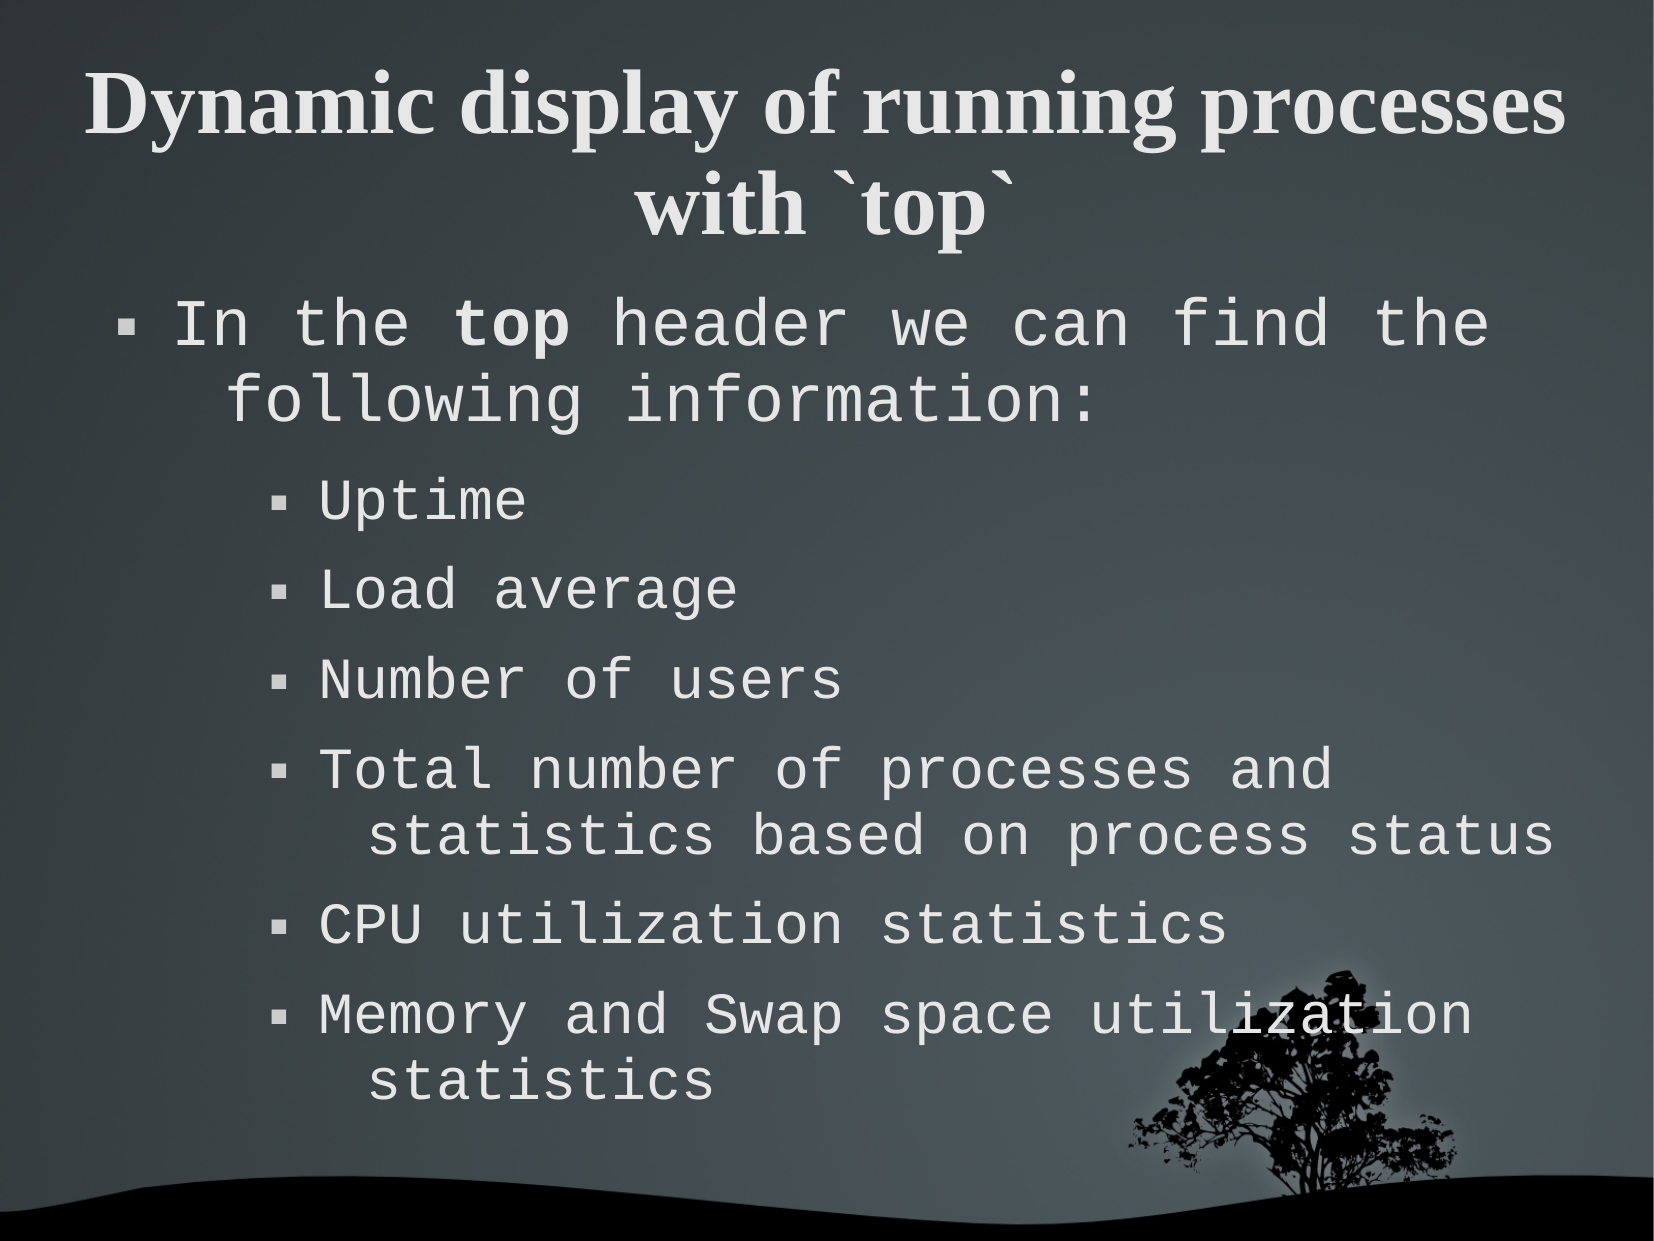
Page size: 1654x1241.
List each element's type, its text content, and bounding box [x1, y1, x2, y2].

picture [0, 0, 1654, 1241]
title Dynamic display of running processes with `top` [82, 33, 1571, 273]
list In the top header we can find the following information: Uptime Load average Number of users Total number of processes and statistics based on process status CPU utilization statistics Memory and Swap space utilization statistics [82, 290, 1571, 1109]
